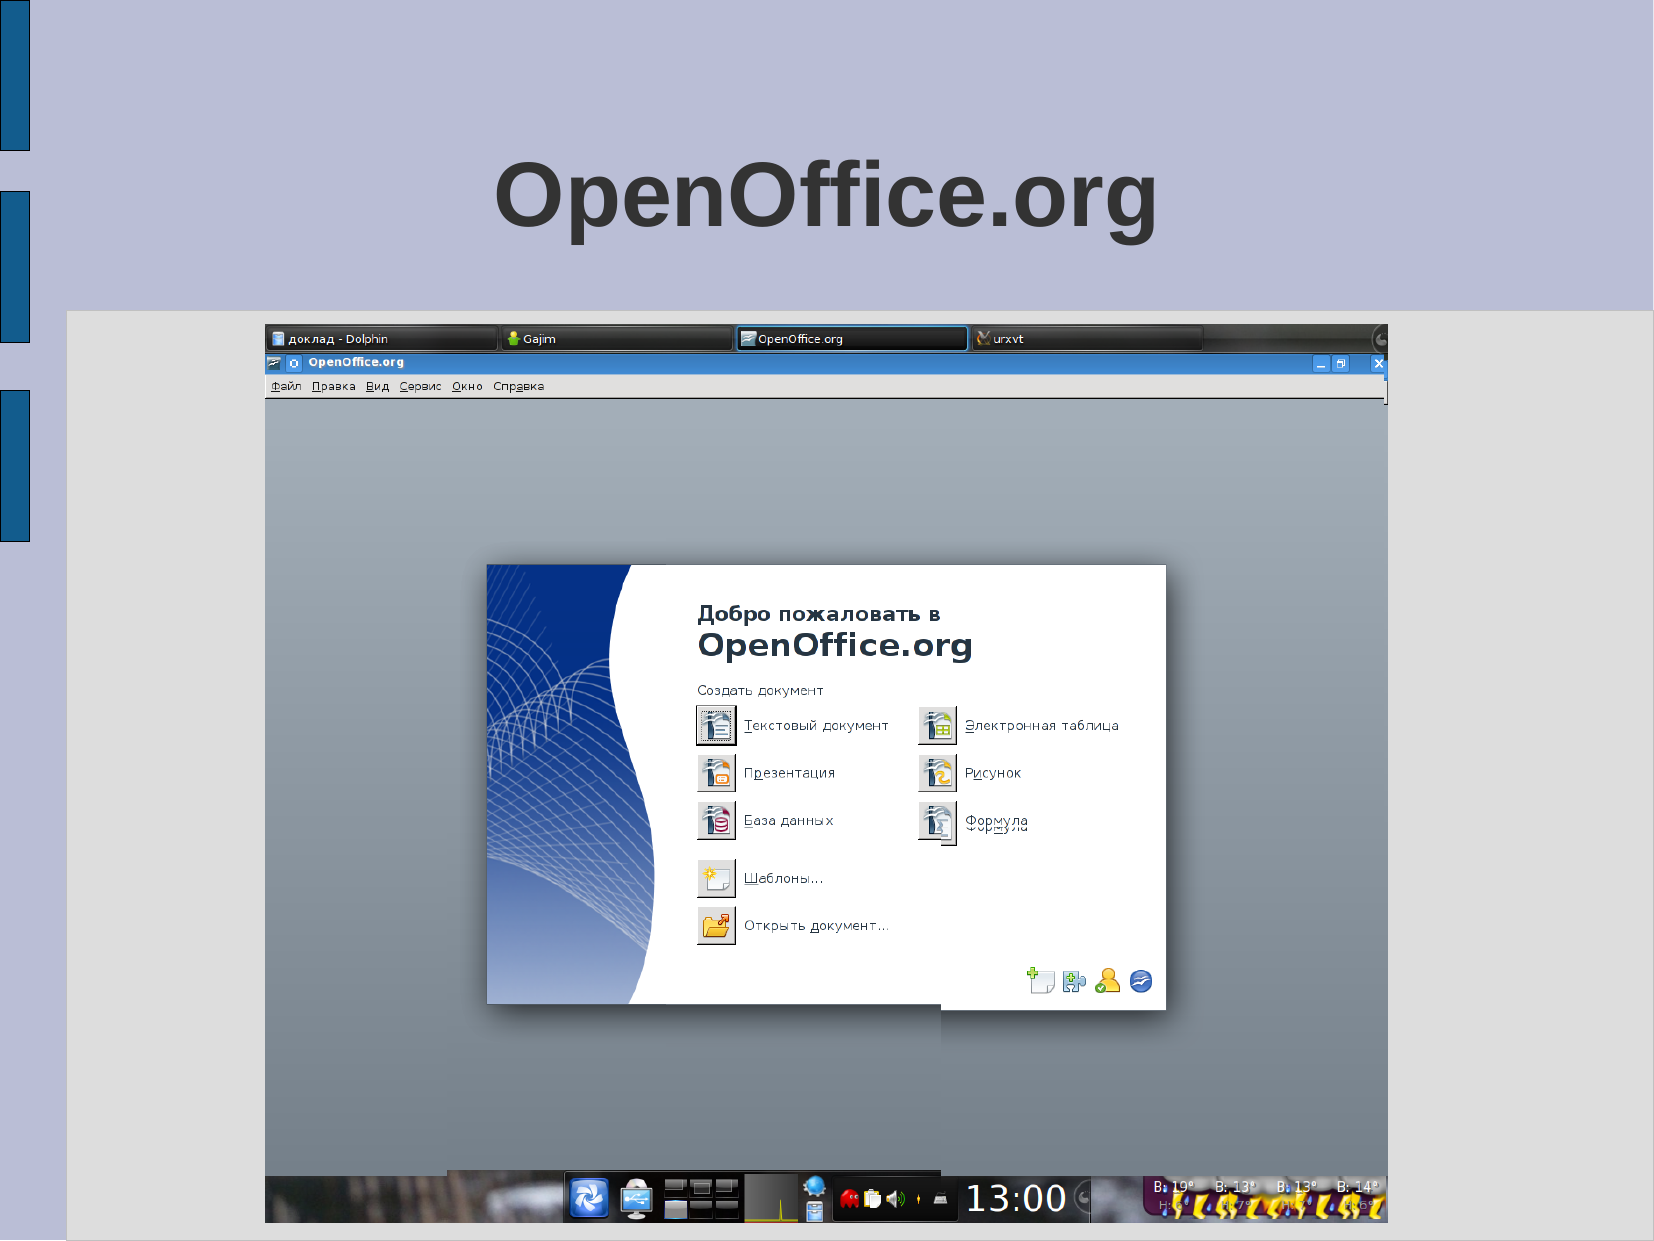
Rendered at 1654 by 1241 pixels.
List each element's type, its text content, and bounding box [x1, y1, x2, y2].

picture [265, 324, 1388, 1223]
title OpenOffice.org [121, 98, 1534, 291]
